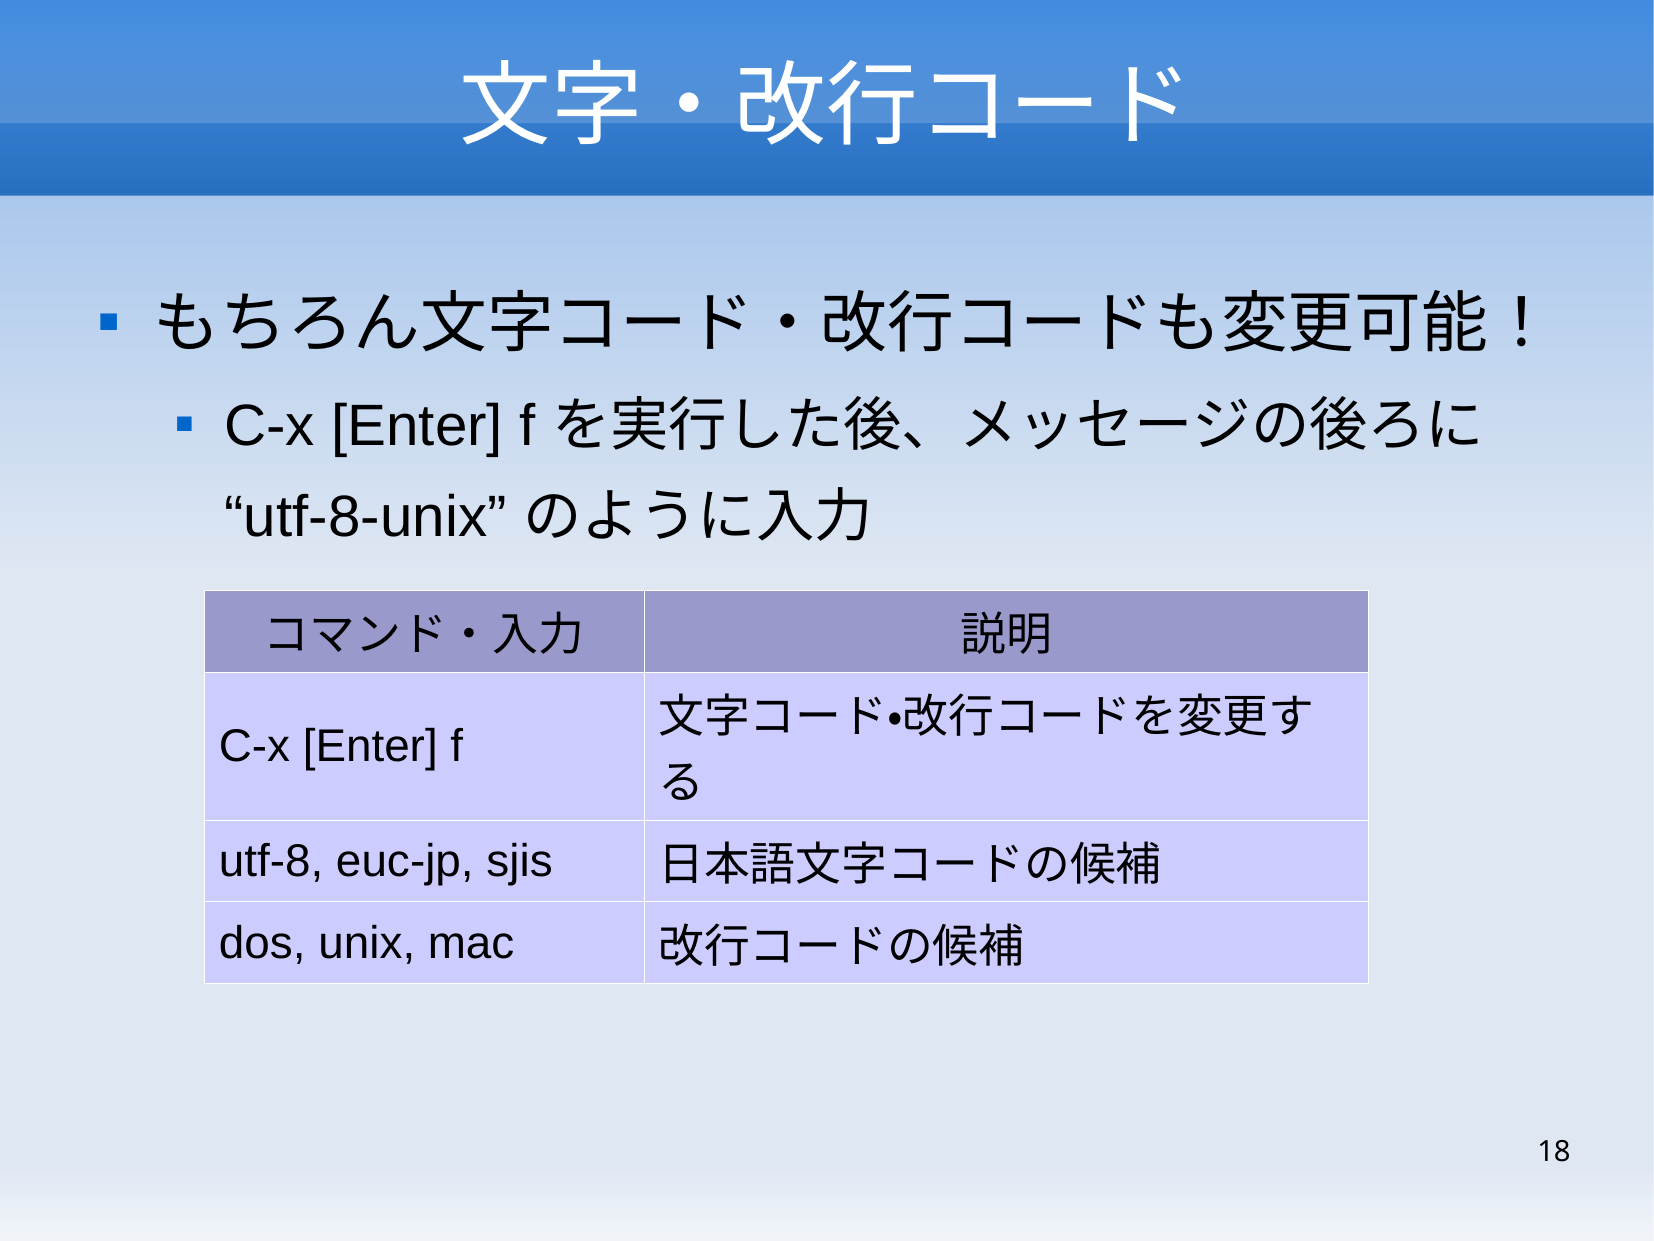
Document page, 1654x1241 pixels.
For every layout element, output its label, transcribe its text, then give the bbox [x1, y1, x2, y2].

picture [0, 0, 1654, 1241]
table_cell utf-8, euc-jp, sjis [205, 821, 644, 901]
table_header コマンド・入力 [205, 591, 644, 672]
table_cell dos, unix, mac [205, 902, 644, 983]
list もちろん文字コード・改行コードも変更可能！ C-x [Enter] f を実行した後、メッセージの後ろに “utf-8-unix” のように入力 [82, 284, 1571, 585]
table_cell 日本語文字コードの候補 [645, 821, 1368, 901]
table_cell 改行コードの候補 [645, 902, 1368, 983]
table_cell 文字コード・改行コードを変更する [645, 673, 1368, 820]
title 文字・改行コード [82, 9, 1571, 202]
table_header 説明 [645, 591, 1368, 672]
table_cell C-x [Enter] f [205, 673, 644, 820]
